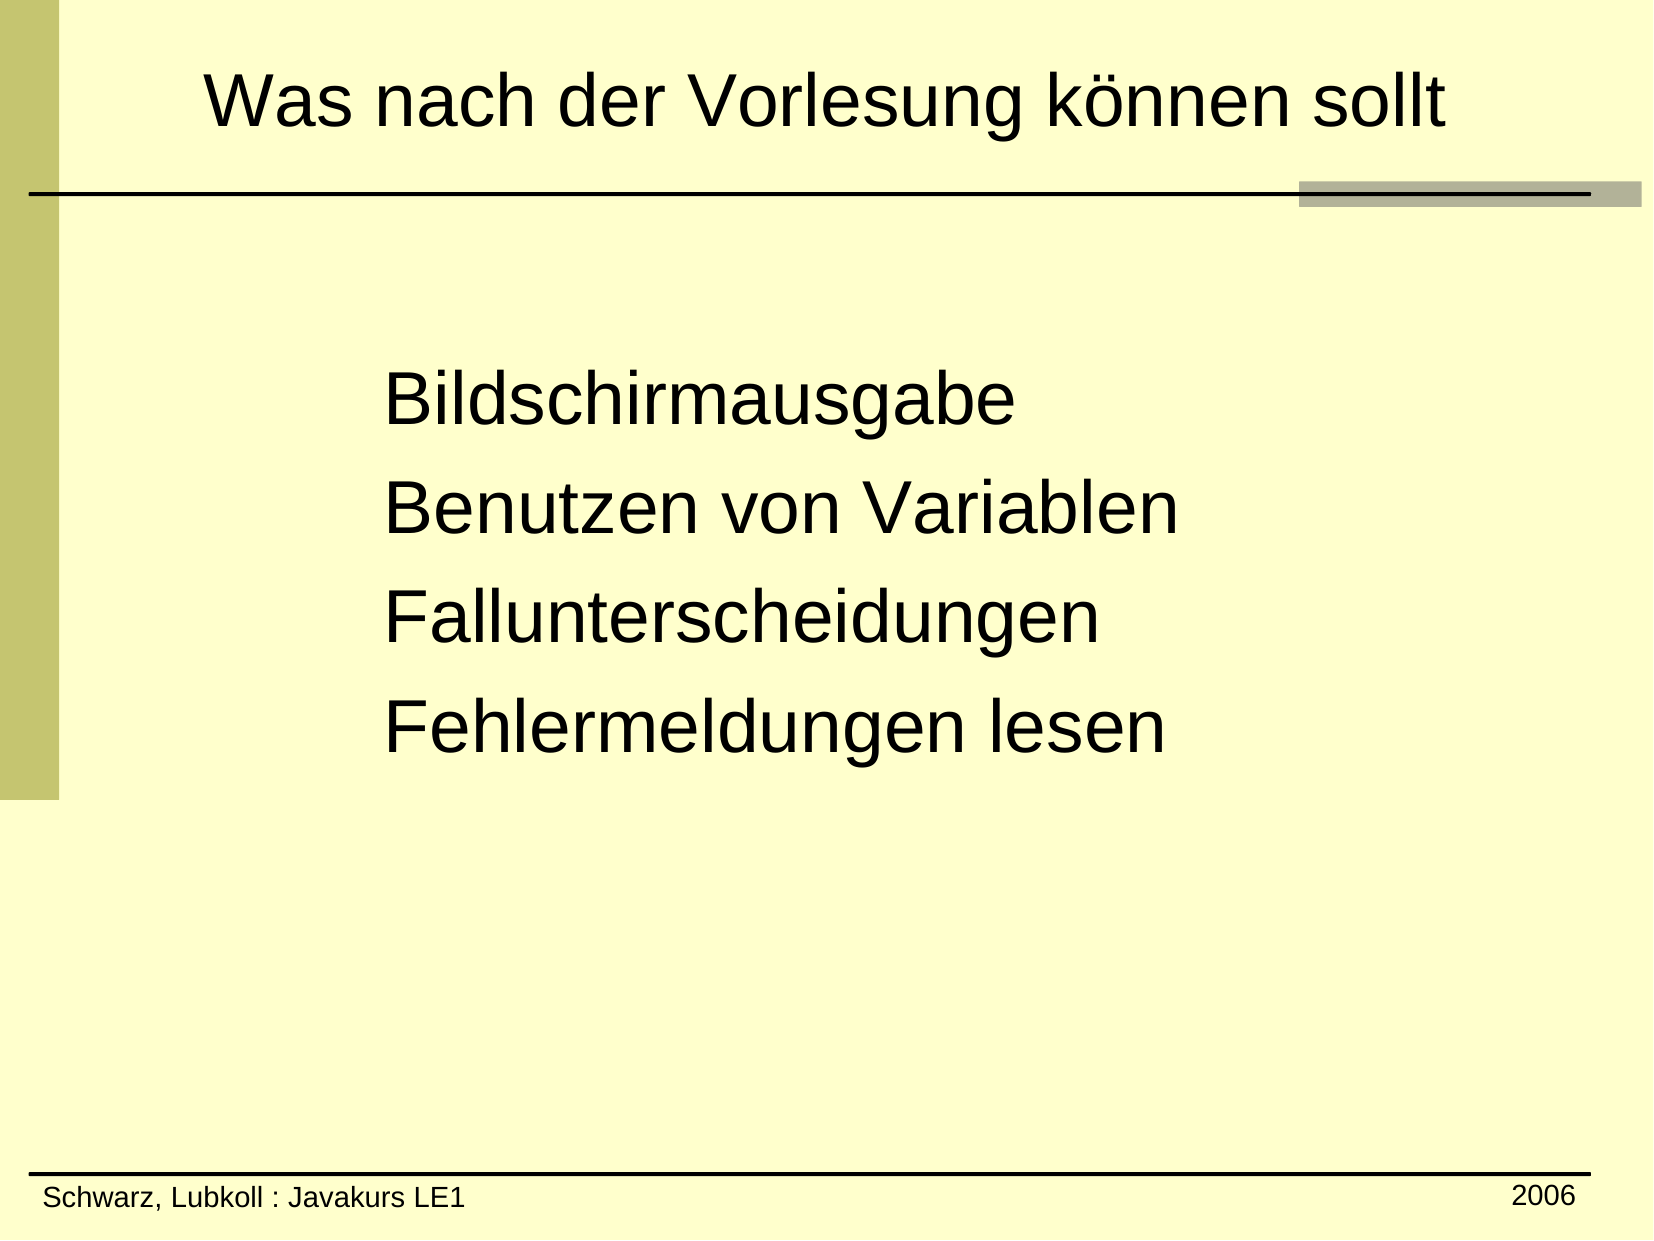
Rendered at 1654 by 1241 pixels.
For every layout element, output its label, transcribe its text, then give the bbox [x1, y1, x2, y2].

title Was nach der Vorlesung können sollt [119, 19, 1532, 188]
list Bildschirmausgabe Benutzen von Variablen Fallunterscheidungen Fehlermeldungen lesen [366, 360, 1447, 857]
